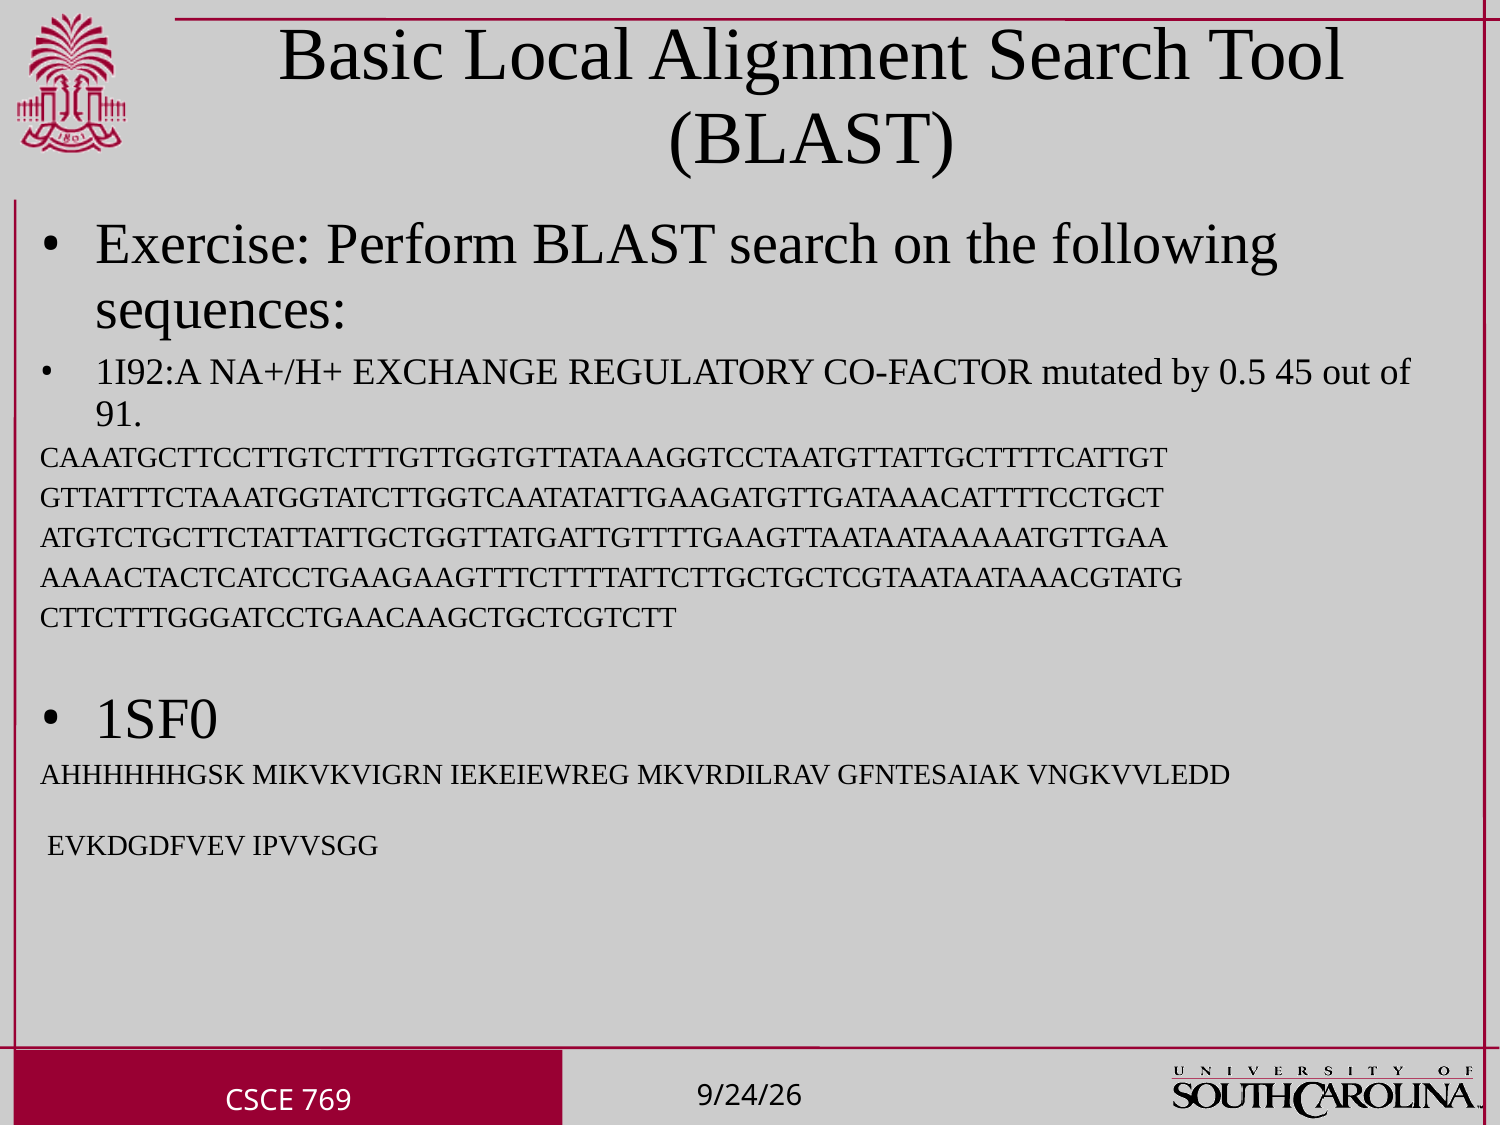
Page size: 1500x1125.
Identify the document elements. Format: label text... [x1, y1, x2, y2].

picture [1162, 1050, 1483, 1125]
title Basic Local Alignment Search Tool (BLAST)‏ [174, 0, 1450, 188]
picture [12, 12, 131, 155]
list Exercise: Perform BLAST search on the following sequences: 1I92:A NA+/H+ EXCHANGE REGULATORY CO-FACTOR mutated by 0.5 45 out of 91. CAAATGCTTCCTTGTCTTTGTTGGTGTTATAAAGGTCCTAATGTTATTGCTTTTCATTGT GTTATTTCTAAATGGTATCTTGGTCAATATATTGAAGATGTTGATAAACATTTTCCTGCT ATGTCTGCTTCTATTATTGCTGGTTATGATTGTTTTGAAGTTAATAATAAAAATGTTGAA AAAACTACTCATCCTGAAGAAGTTTCTTTTATTCTTGCTGCTCGTAATAATAAACGTATG CTTCTTTGGGATCCTGAACAAGCTGCTCGTCTT 1SF0 AHHHHHHGSK MIKVKVIGRN IEKEIEWREG MKVRDILRAV GFNTESAIAK VNGKVVLEDD EVKDGDFVEV IPVVSGG [24, 200, 1476, 1028]
